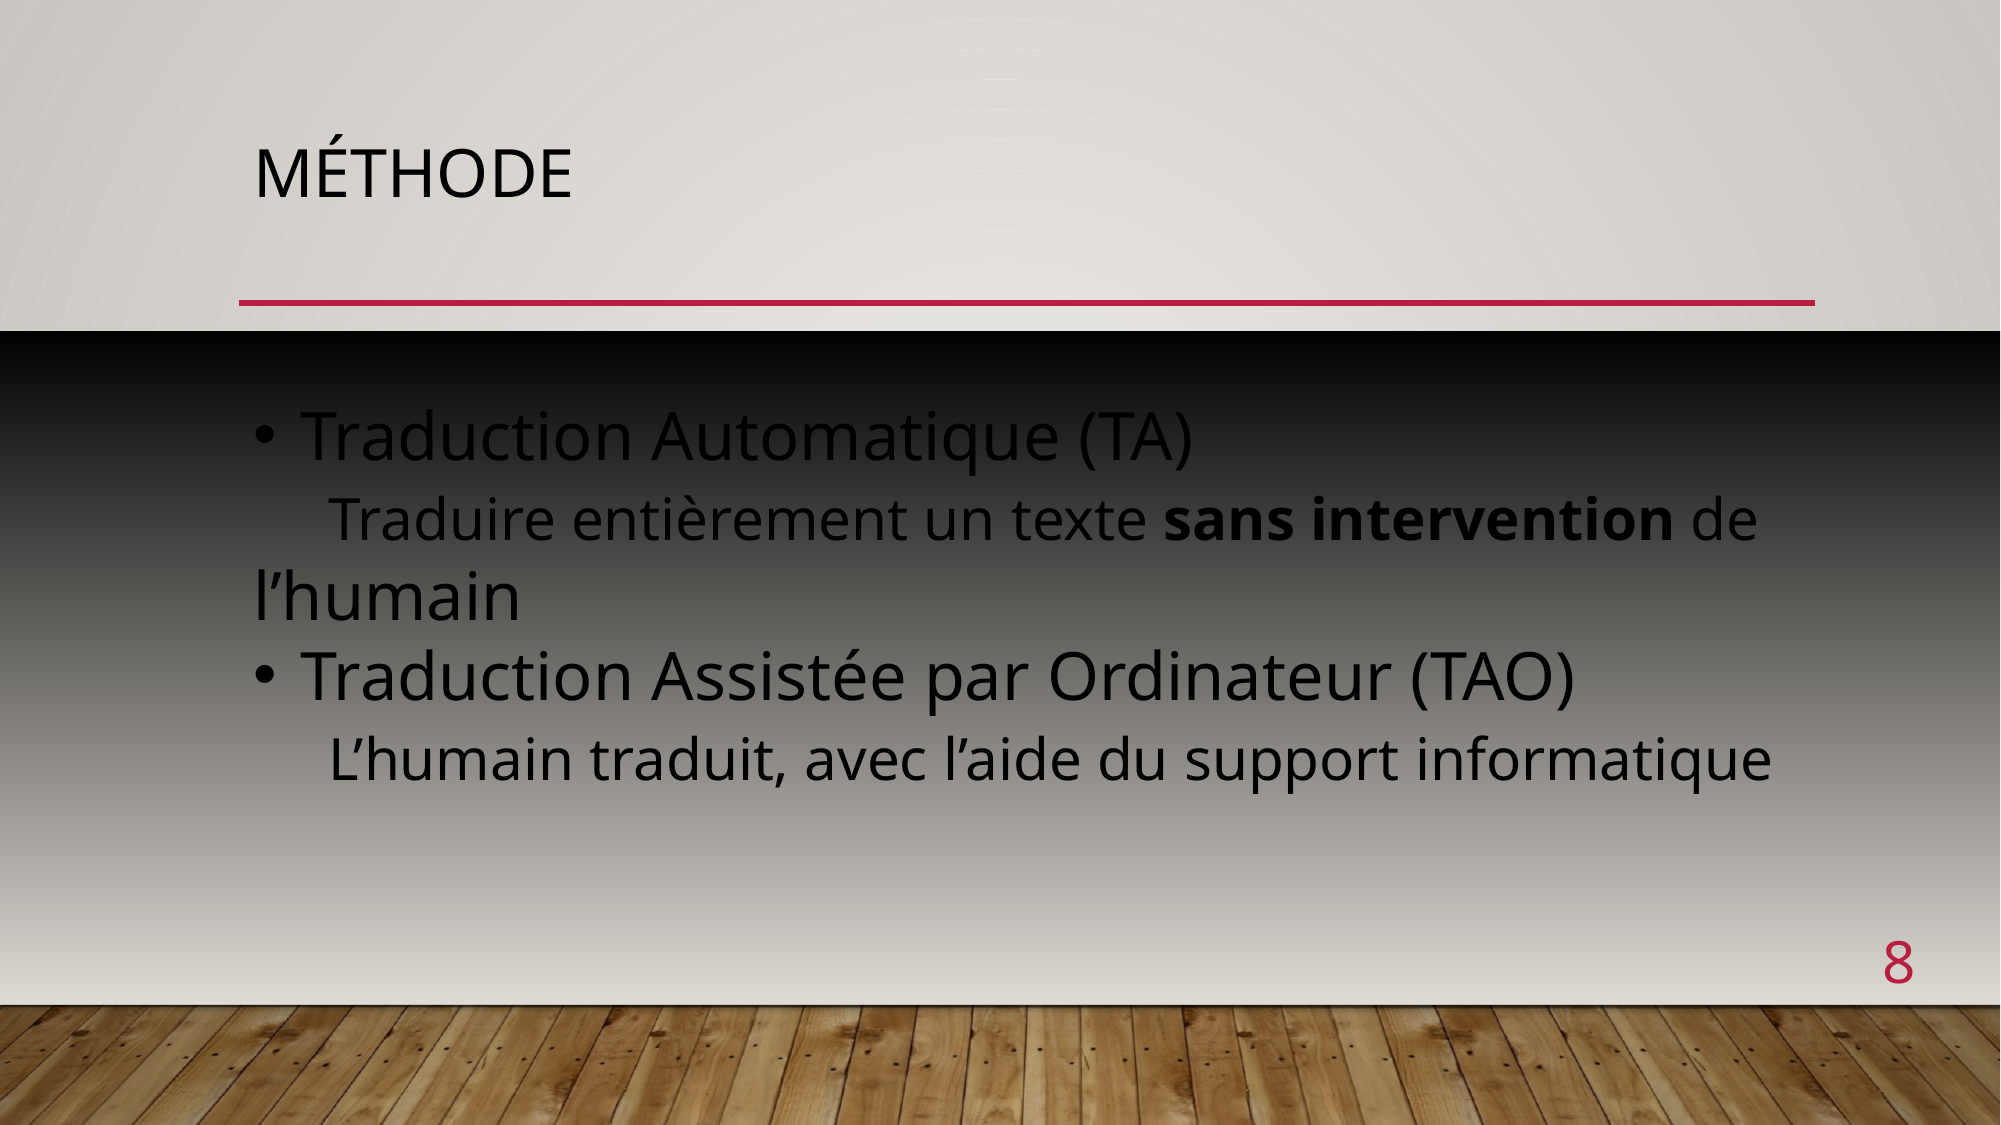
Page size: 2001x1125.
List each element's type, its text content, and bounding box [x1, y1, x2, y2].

title Méthode [238, 131, 1814, 305]
text_box Traduction Automatique (TA) Traduire entièrement un texte sans intervention de l’humain Traduction Assistée par Ordinateur (TAO) L’humain traduit, avec l’aide du support informatique [238, 386, 1814, 806]
text_box [1866, 917, 2000, 1001]
